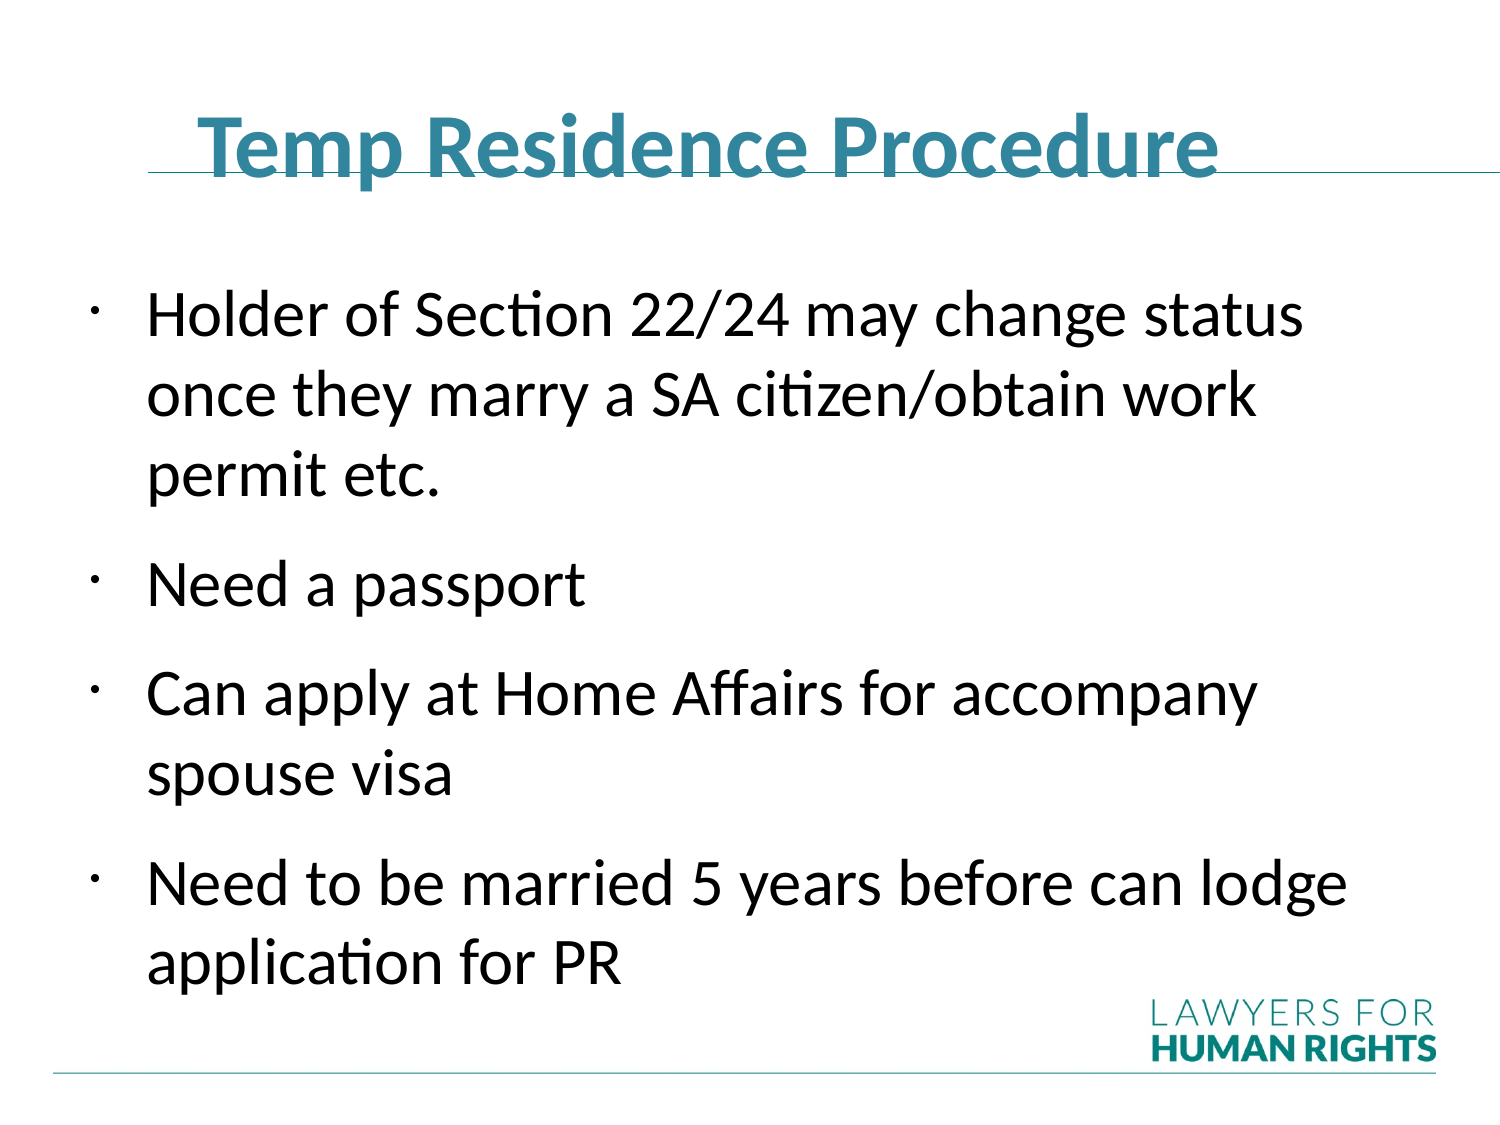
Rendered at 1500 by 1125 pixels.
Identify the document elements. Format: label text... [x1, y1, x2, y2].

title Temp Residence Procedure [123, 78, 1296, 197]
list Holder of Section 22/24 may change status once they marry a SA citizen/obtain work permit etc. Need a passport Can apply at Home Affairs for accompany spouse visa Need to be married 5 years before can lodge application for PR [75, 262, 1425, 1035]
picture [53, 999, 1436, 1074]
